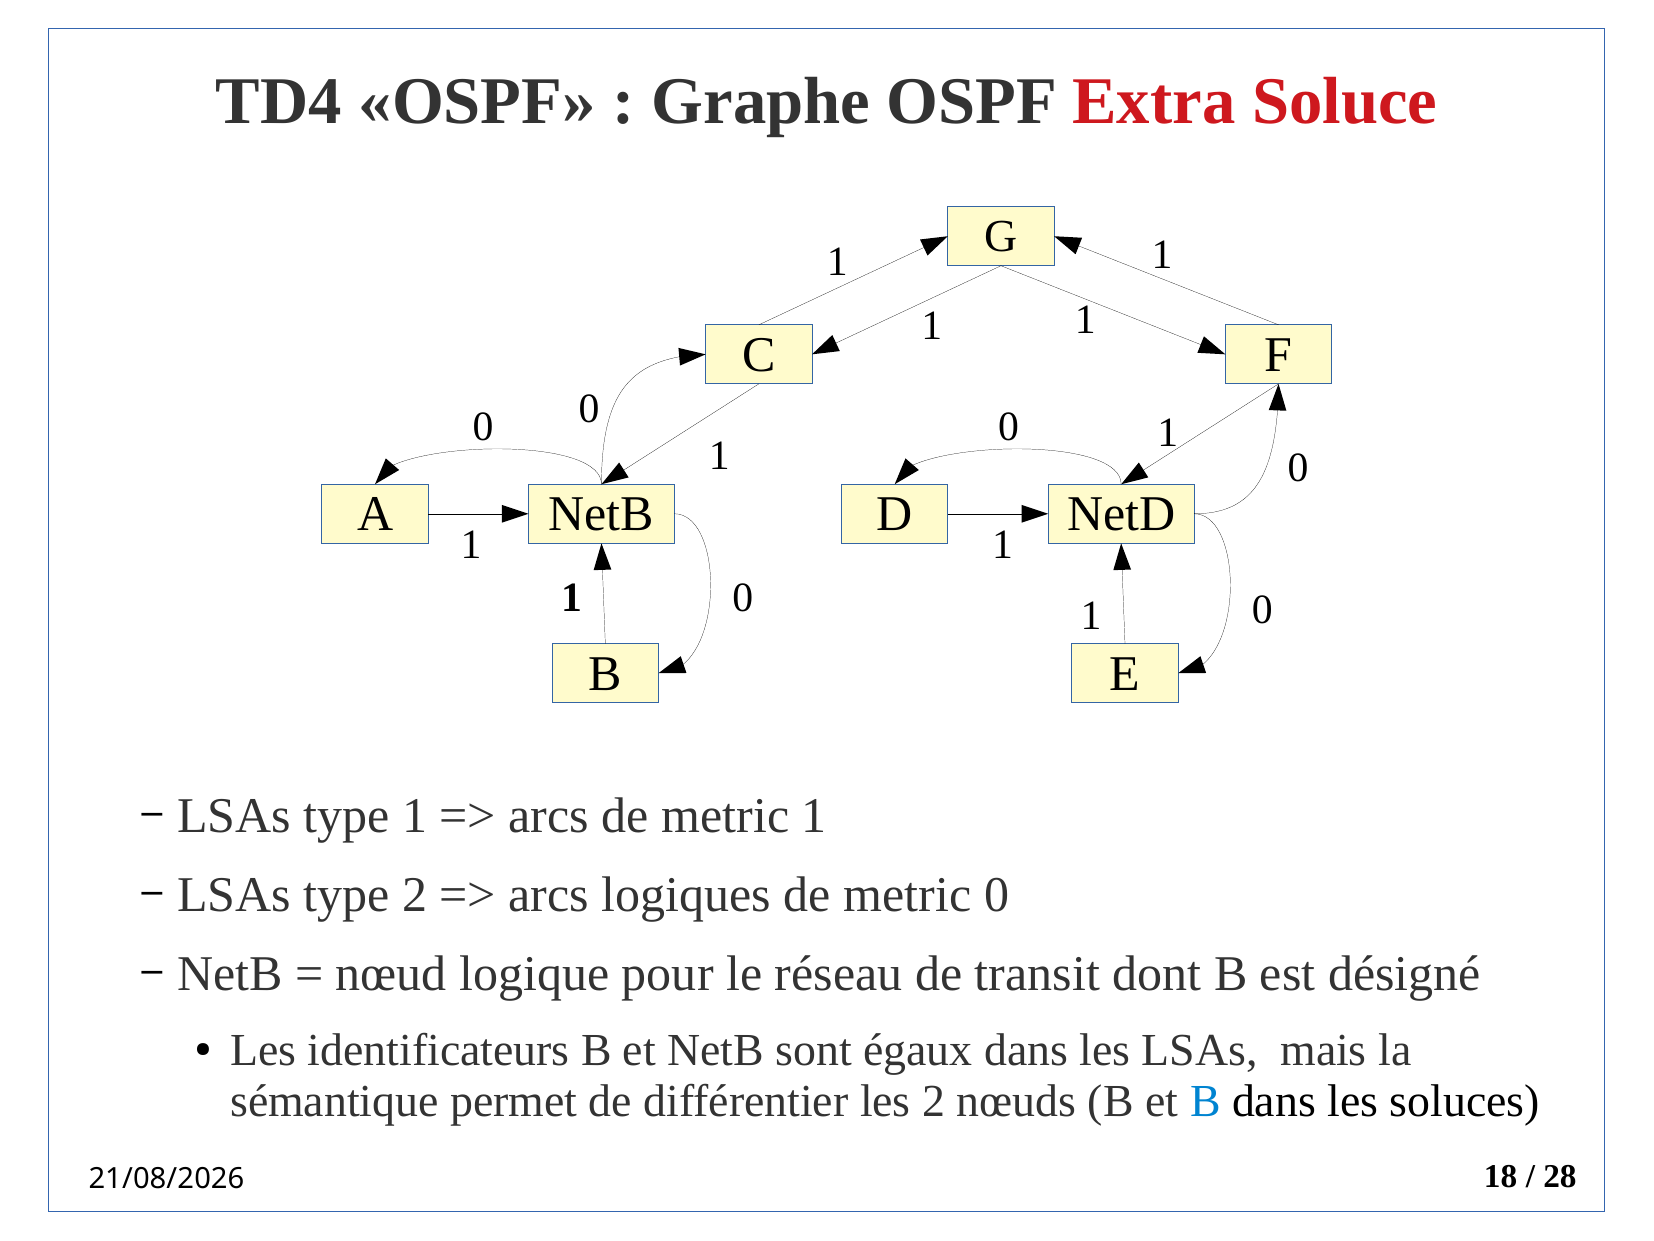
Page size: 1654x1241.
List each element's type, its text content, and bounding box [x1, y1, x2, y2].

text_box NetB [528, 484, 675, 544]
text_box 1 [1136, 224, 1188, 286]
text_box F [1225, 324, 1332, 384]
text_box 0 [1237, 578, 1288, 640]
text_box G [947, 206, 1055, 266]
text_box 0 [983, 395, 1034, 457]
text_box 1 [1065, 584, 1117, 646]
text_box 1 [445, 513, 497, 575]
text_box 1 [1142, 401, 1194, 463]
text_box E [1071, 643, 1179, 703]
text_box 1 [1060, 289, 1111, 351]
text_box 0 [1272, 437, 1324, 499]
text_box NetD [1048, 484, 1195, 544]
text_box 1 [693, 425, 745, 487]
text_box 1 [812, 230, 863, 292]
text_box 1 [977, 513, 1029, 575]
text_box 1 [906, 295, 958, 357]
text_box D [841, 484, 948, 544]
list LSAs type 1 => arcs de metric 1 LSAs type 2 => arcs logiques de metric 0 NetB = nœud logique pour le réseau de transit dont B est désigné Les identificateurs B et NetB sont égaux dans les LSAs, mais la sémantique permet de différentier les 2 nœuds (B et B dans les soluces) [88, 183, 1565, 1123]
text_box 1 [546, 566, 597, 628]
text_box 0 [457, 395, 509, 457]
text_box 0 [563, 377, 615, 440]
text_box B [552, 643, 659, 703]
text_box C [705, 324, 813, 384]
title TD4 «OSPF» : Graphe OSPF Extra Soluce [88, 61, 1565, 142]
text_box 0 [717, 566, 769, 628]
text_box A [321, 484, 429, 544]
